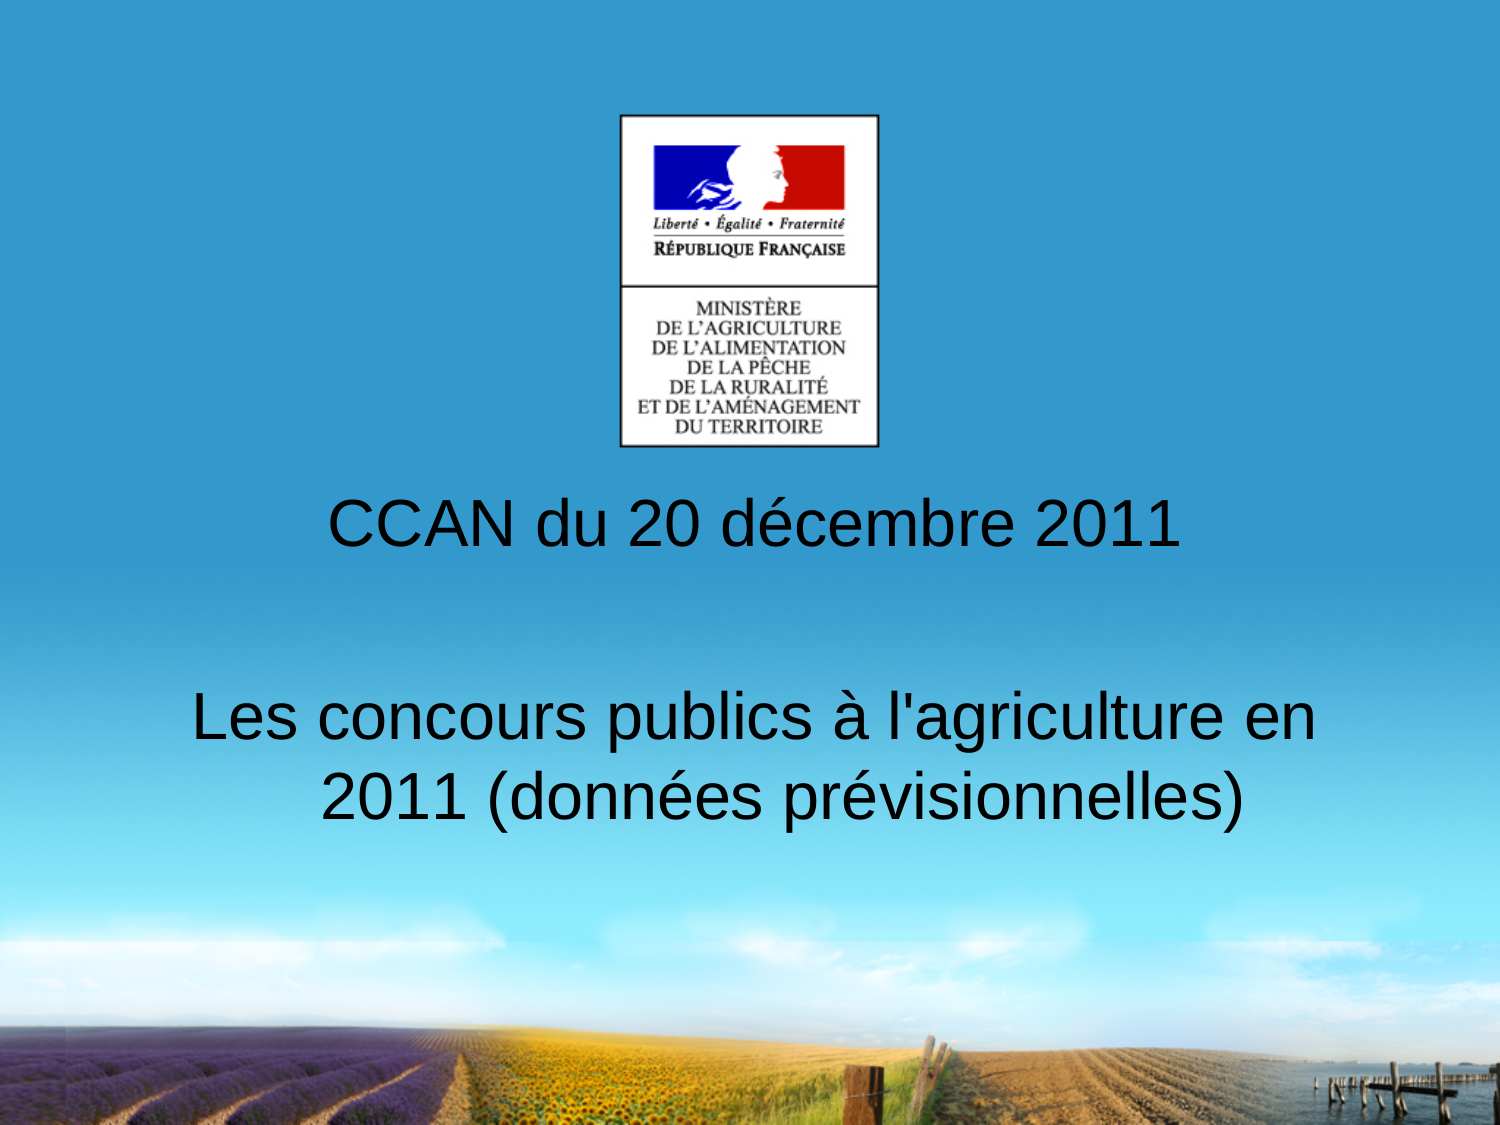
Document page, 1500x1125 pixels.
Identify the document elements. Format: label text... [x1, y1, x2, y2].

subtitle CCAN du 20 décembre 2011 Les concours publics à l'agriculture en 2011 (données prévisionnelles) [118, 412, 1393, 1093]
picture [0, 0, 1500, 1125]
